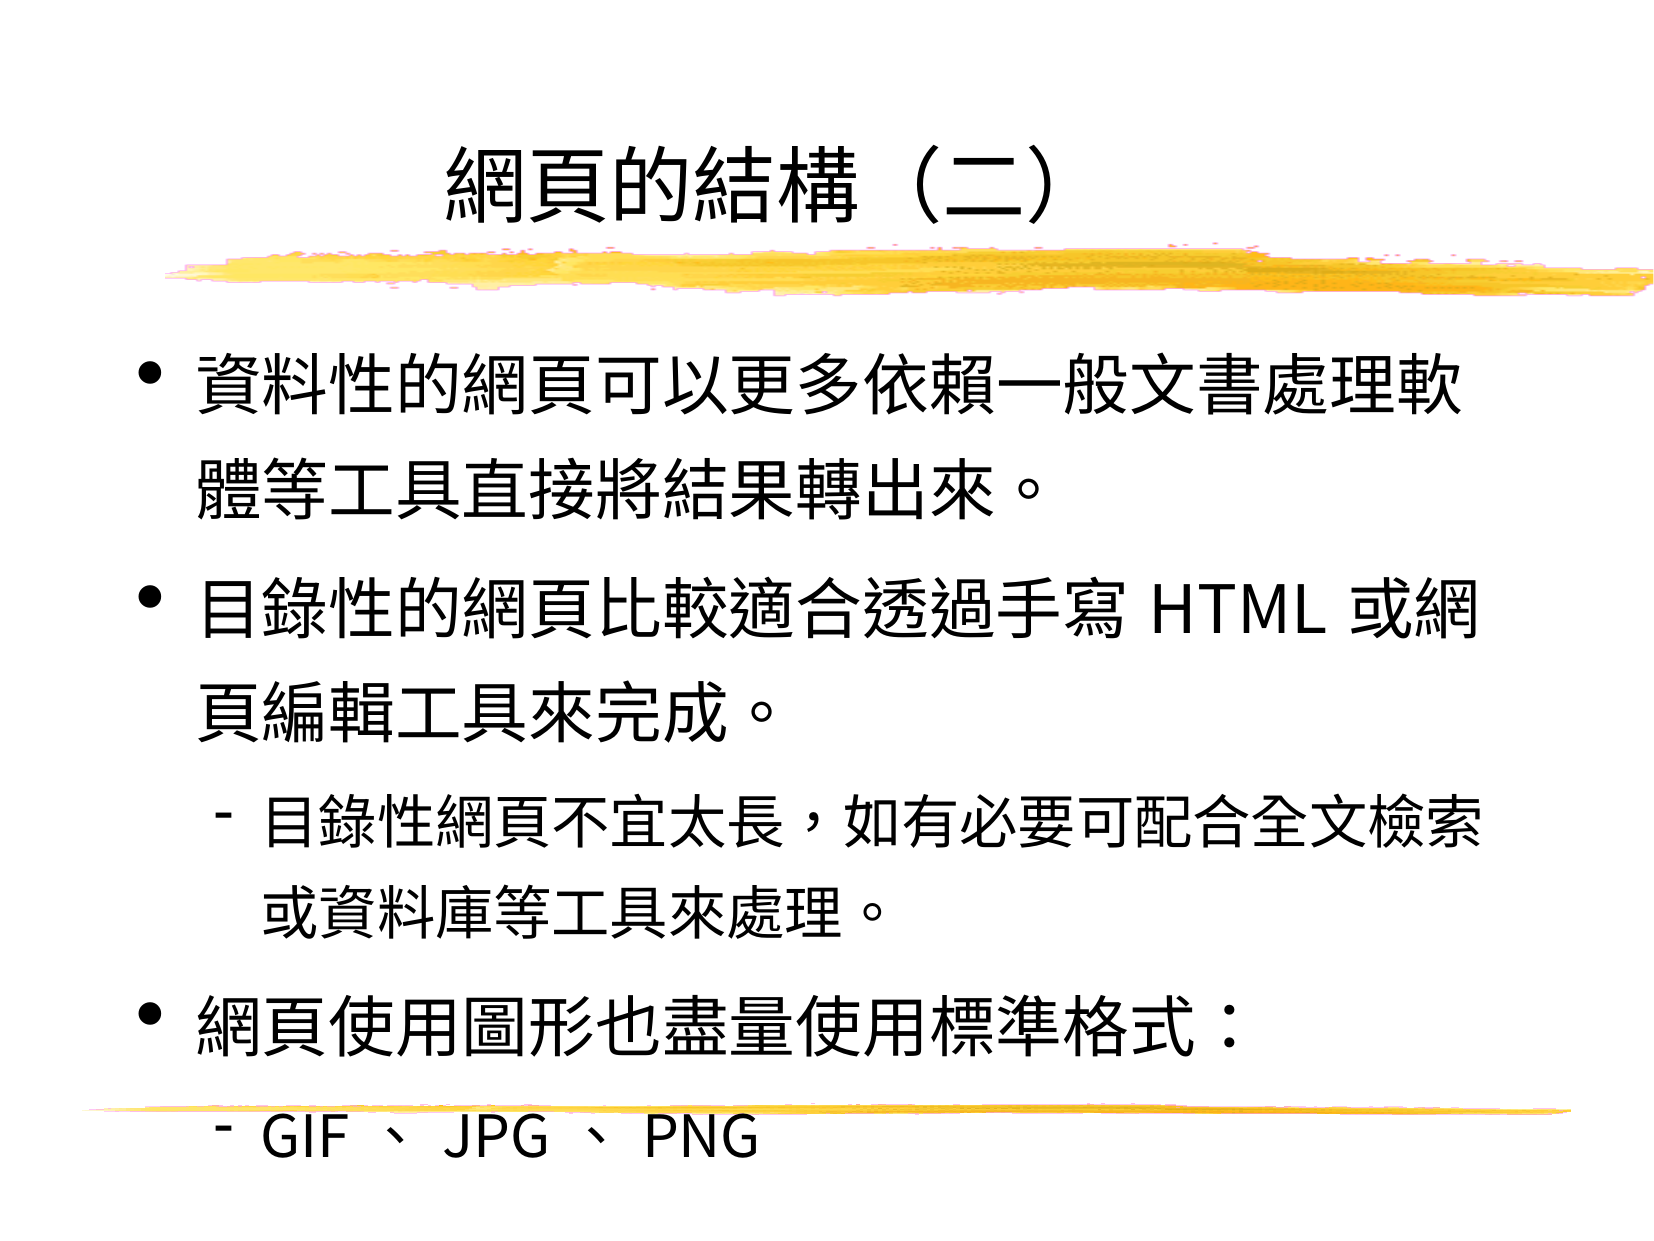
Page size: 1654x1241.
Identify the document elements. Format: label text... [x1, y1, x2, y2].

picture [753, 1102, 1571, 1117]
picture [82, 1102, 272, 1117]
list 資料性的網頁可以更多依賴一般文書處理軟體等工具直接將結果轉出來。 目錄性的網頁比較適合透過手寫HTML或網頁編輯工具來完成。 目錄性網頁不宜太長，如有必要可配合全文檢索或資料庫等工具來處理。 網頁使用圖形也盡量使用標準格式： GIF、JPG、PNG [124, 316, 1530, 1116]
picture [165, 237, 1654, 308]
title 網頁的結構（二） [73, 41, 1479, 249]
